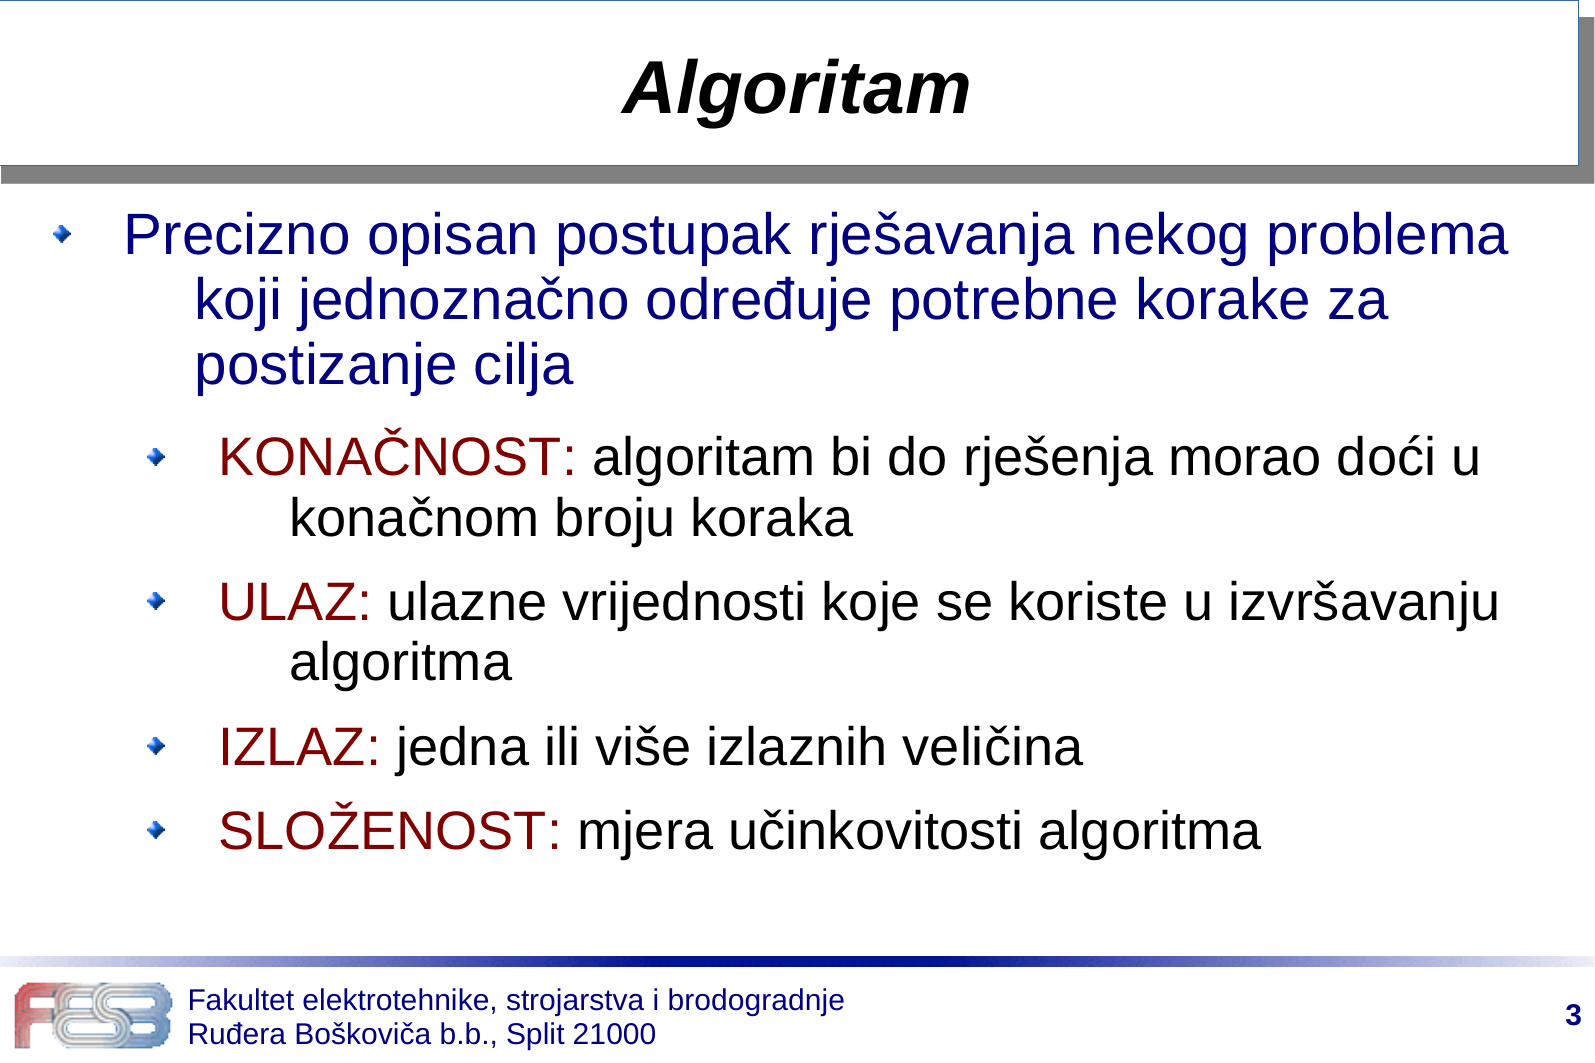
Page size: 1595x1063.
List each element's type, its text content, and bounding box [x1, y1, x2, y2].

list Precizno opisan postupak rješavanja nekog problema koji jednoznačno određuje potrebne korake za postizanje cilja KONAČNOST: algoritam bi do rješenja morao doći u konačnom broju koraka ULAZ: ulazne vrijednosti koje se koriste u izvršavanju algoritma IZLAZ: jedna ili više izlaznih veličina SLOŽENOST: mjera učinkovitosti algoritma [29, 201, 1565, 944]
picture [0, 956, 1595, 967]
title Algoritam [0, 0, 1595, 175]
picture [9, 975, 177, 1059]
